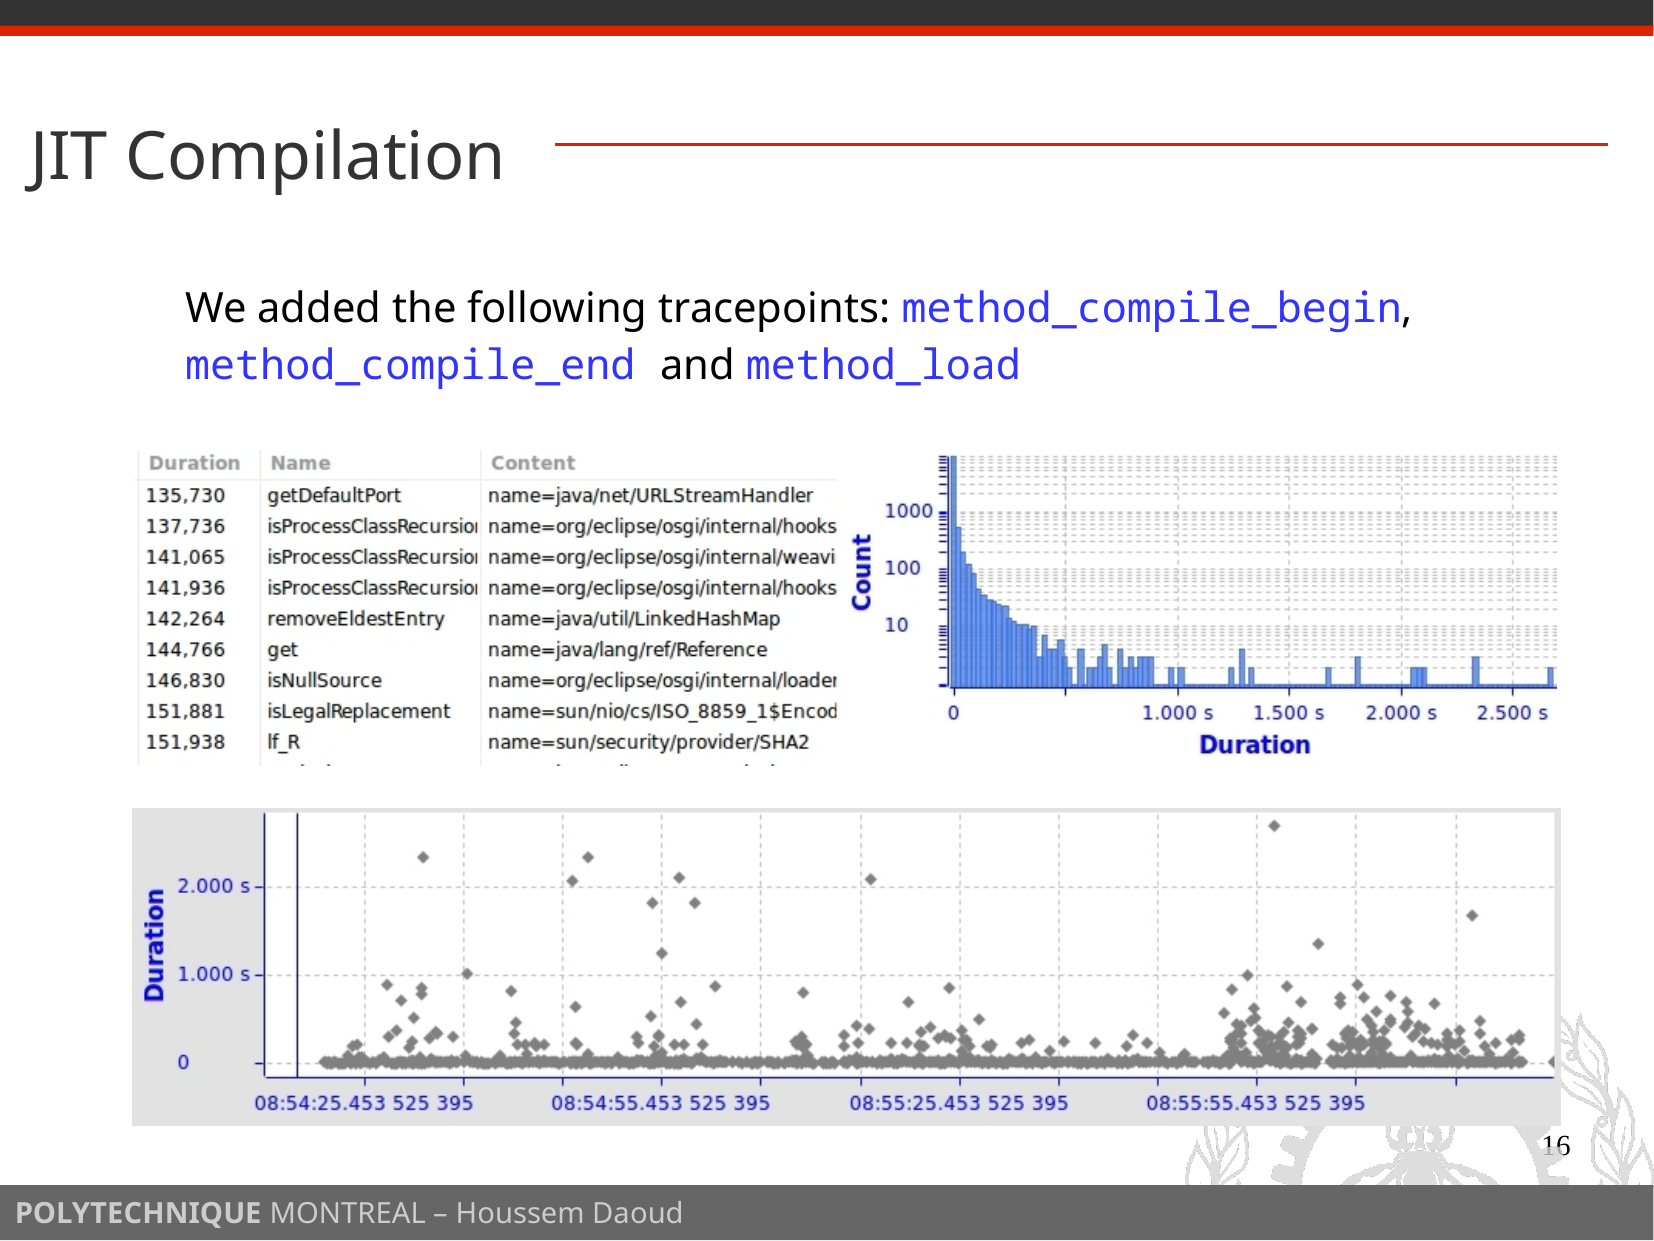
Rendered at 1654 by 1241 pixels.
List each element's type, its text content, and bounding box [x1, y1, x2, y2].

picture [135, 450, 1557, 766]
text_box We added the following tracepoints: method_compile_begin, method_compile_end and method_load [135, 270, 1531, 417]
text_box JIT Compilation [30, 60, 1561, 203]
text_box [0, 0, 1654, 36]
picture [132, 808, 1654, 1185]
text_box POLYTECHNIQUE MONTREAL – Houssem Daoud [0, 1185, 1654, 1241]
